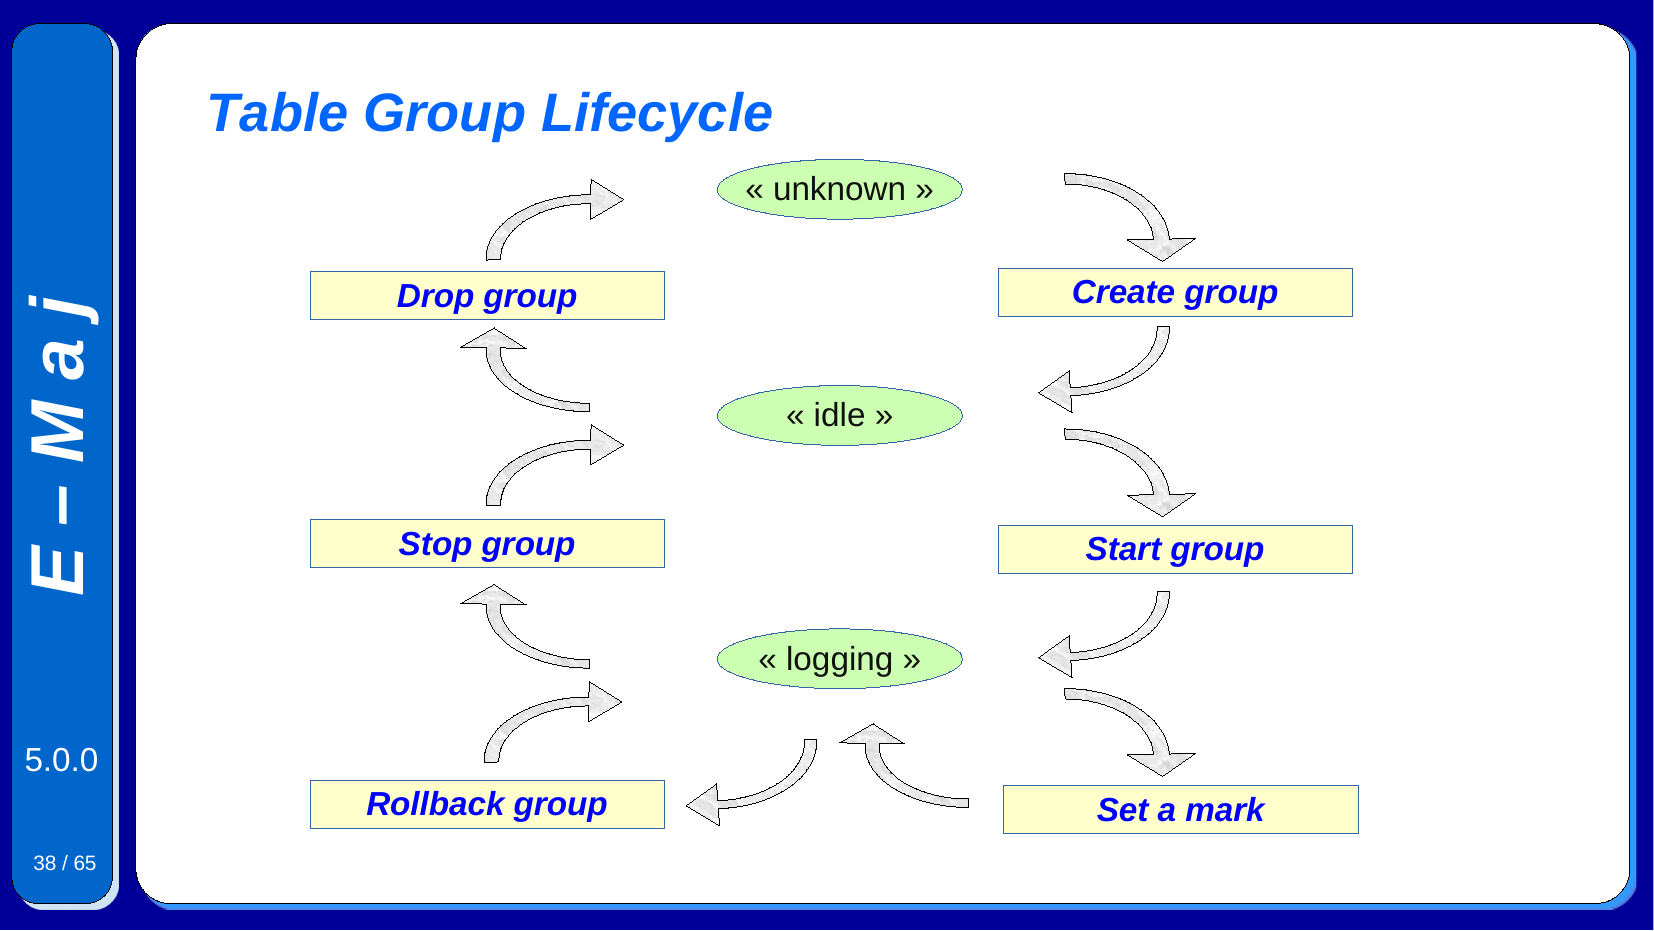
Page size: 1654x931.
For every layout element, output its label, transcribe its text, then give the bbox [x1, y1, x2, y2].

text_box [839, 723, 969, 808]
text_box « logging » [717, 628, 963, 689]
text_box [460, 584, 590, 669]
text_box Rollback group [310, 780, 665, 829]
title Table Group Lifecycle [206, 34, 1593, 191]
text_box [1064, 173, 1196, 262]
text_box [1038, 326, 1170, 413]
text_box « idle » [717, 385, 963, 446]
text_box Set a mark [1003, 785, 1359, 834]
text_box Drop group [310, 271, 665, 320]
text_box Start group [998, 525, 1353, 574]
text_box [1038, 591, 1170, 678]
text_box Stop group [310, 519, 665, 568]
text_box Create group [998, 268, 1353, 317]
text_box « unknown » [717, 159, 963, 220]
text_box [1064, 688, 1196, 777]
text_box [484, 681, 622, 763]
text_box [486, 424, 624, 506]
text_box [486, 179, 624, 261]
text_box [686, 739, 817, 826]
text_box [460, 327, 590, 412]
text_box [1064, 428, 1196, 517]
